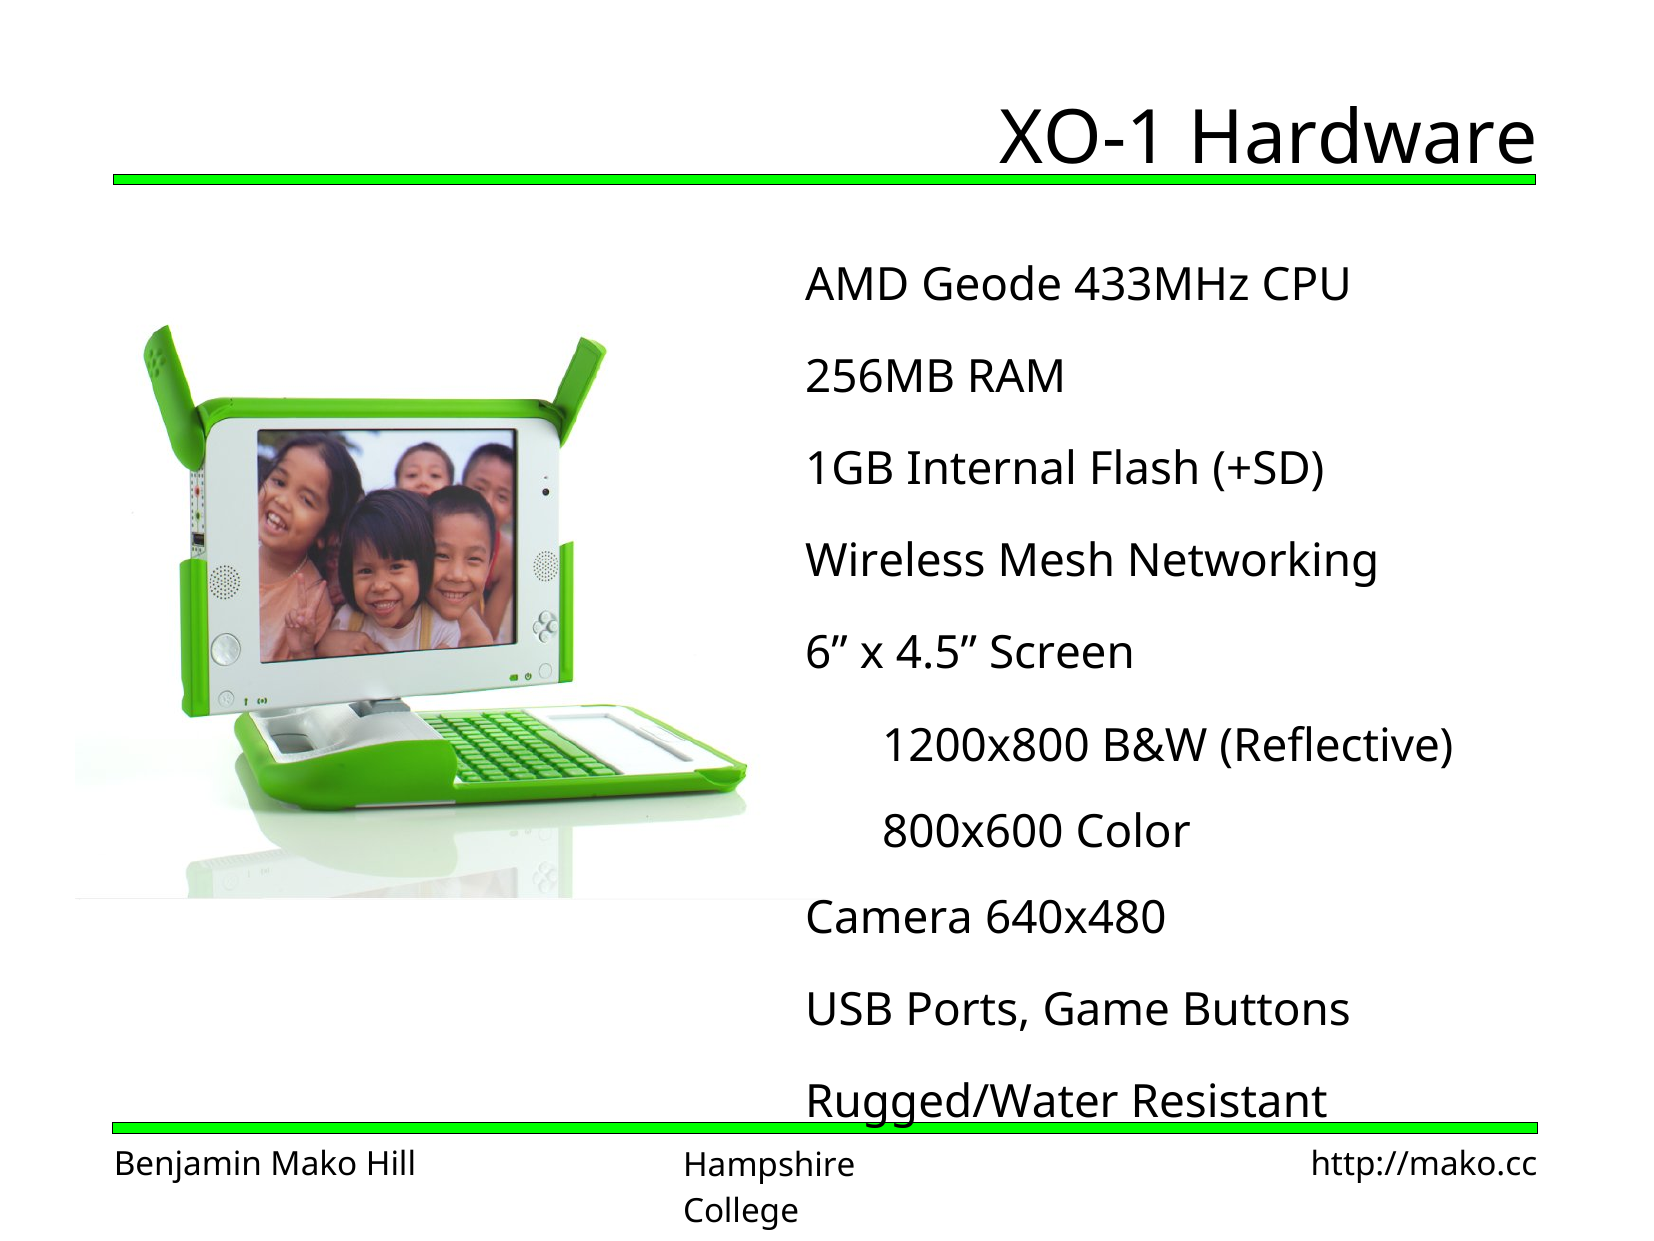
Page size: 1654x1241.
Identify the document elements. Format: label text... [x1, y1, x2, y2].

picture [75, 309, 787, 901]
list AMD Geode 433MHz CPU 256MB RAM 1GB Internal Flash (+SD) Wireless Mesh Networking 6” x 4.5” Screen 1200x800 B&W (Reflective) 800x600 Color Camera 640x480 USB Ports, Game Buttons Rugged/Water Resistant [787, 251, 1530, 1089]
title XO-1 Hardware [125, 70, 1538, 198]
